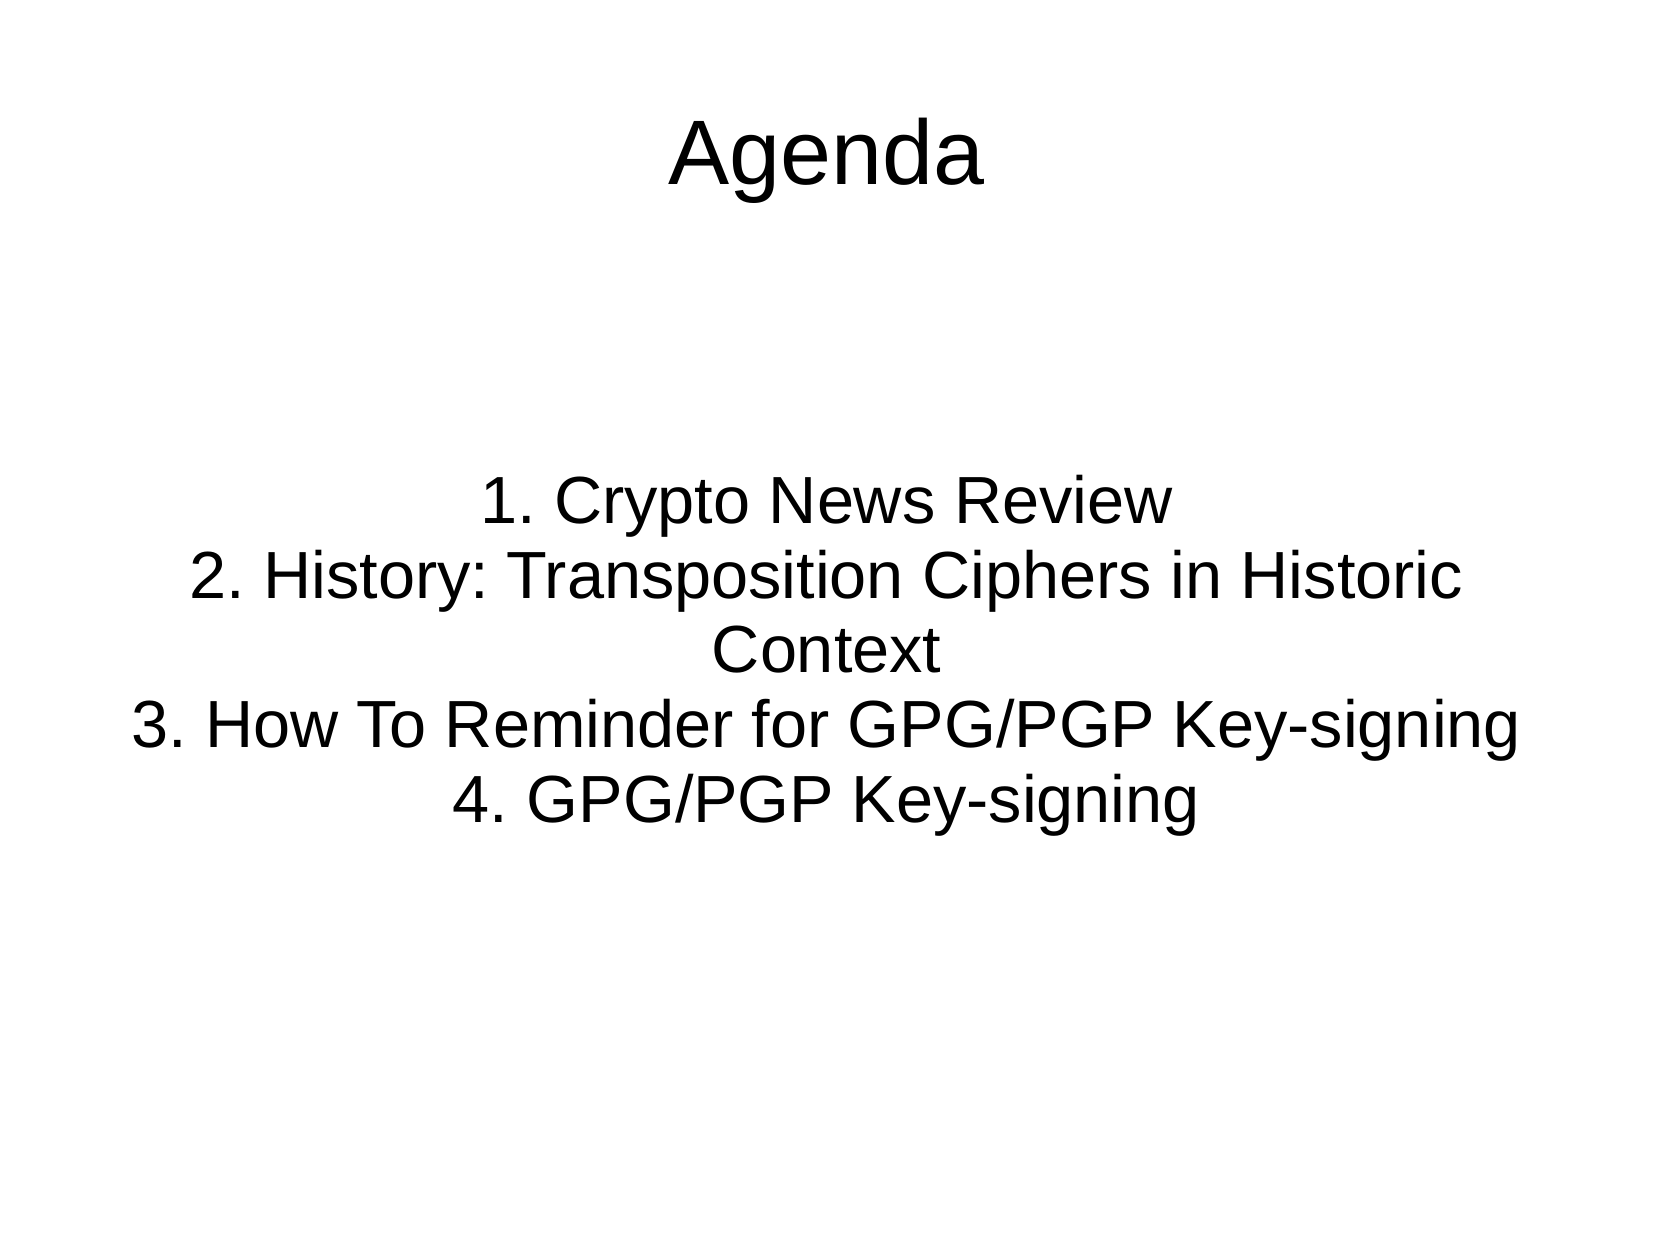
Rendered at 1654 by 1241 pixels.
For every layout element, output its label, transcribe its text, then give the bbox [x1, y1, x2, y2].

subtitle 1. Crypto News Review 2. History: Transposition Ciphers in Historic Context 3. How To Reminder for GPG/PGP Key-signing 4. GPG/PGP Key-signing [82, 290, 1571, 1010]
title Agenda [82, 49, 1571, 257]
